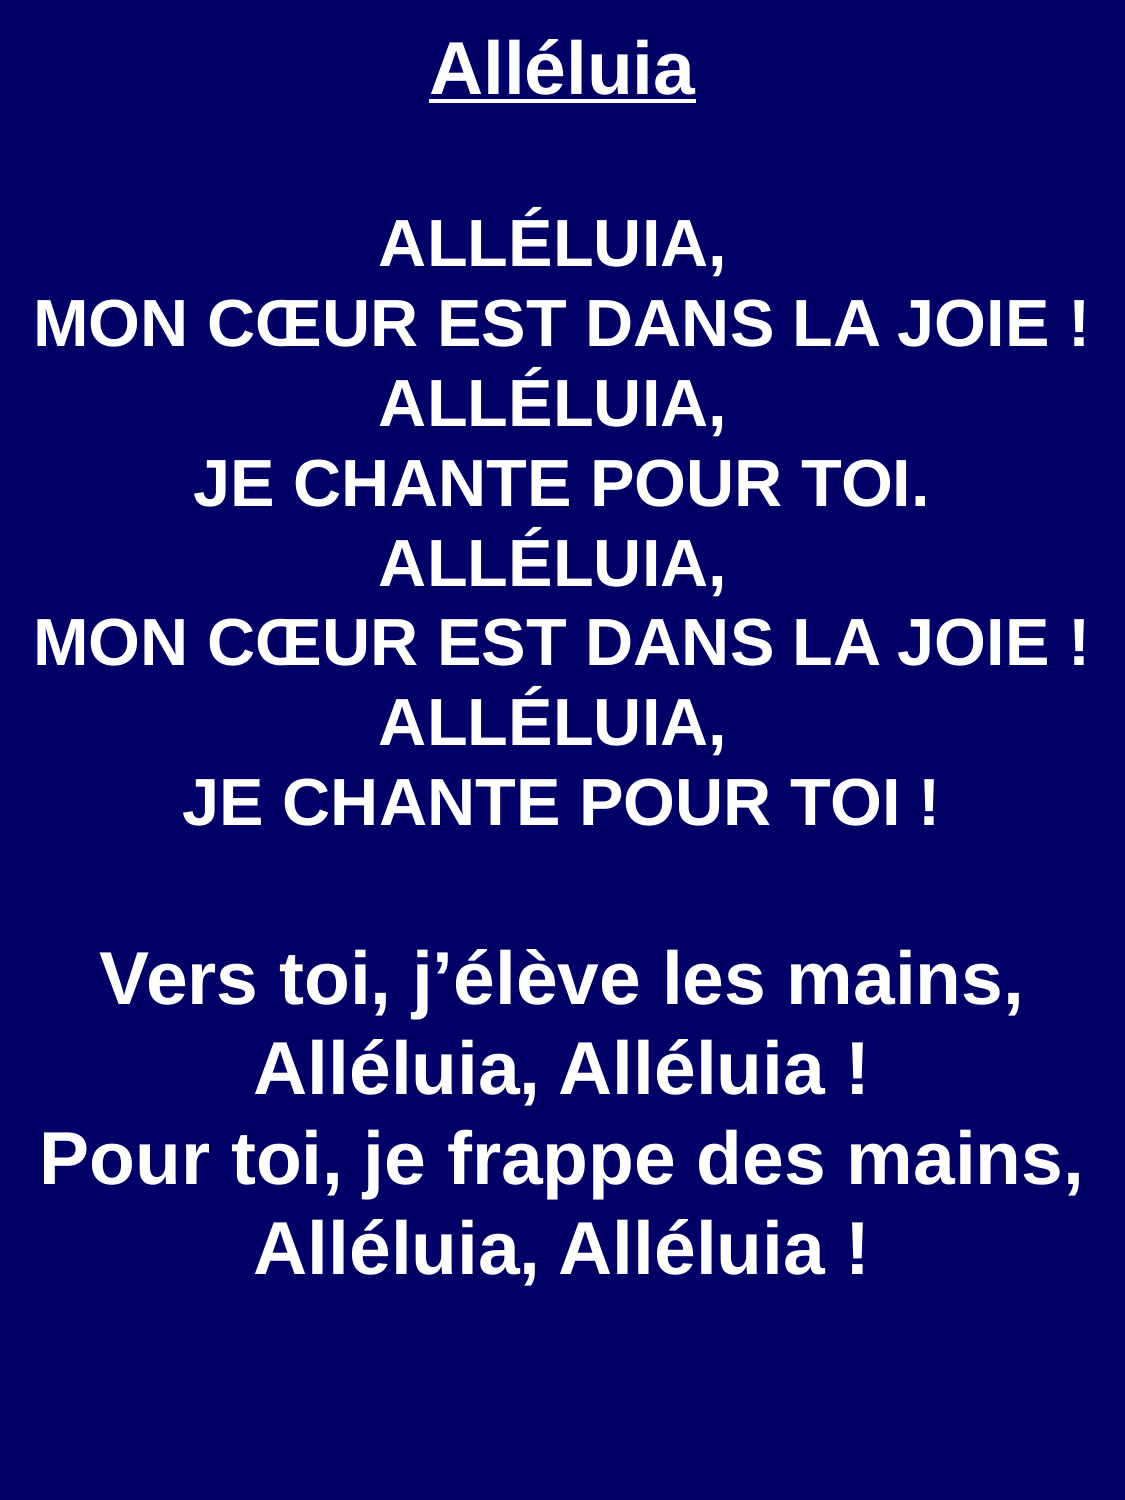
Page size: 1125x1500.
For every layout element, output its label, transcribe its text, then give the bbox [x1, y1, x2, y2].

text_box Alléluia ALLÉLUIA, MON CŒUR EST DANS LA JOIE ! ALLÉLUIA, JE CHANTE POUR TOI. ALLÉLUIA, MON CŒUR EST DANS LA JOIE ! ALLÉLUIA, JE CHANTE POUR TOI ! Vers toi, j’élève les mains, Alléluia, Alléluia ! Pour toi, je frappe des mains, Alléluia, Alléluia ! [0, 11, 1125, 1297]
